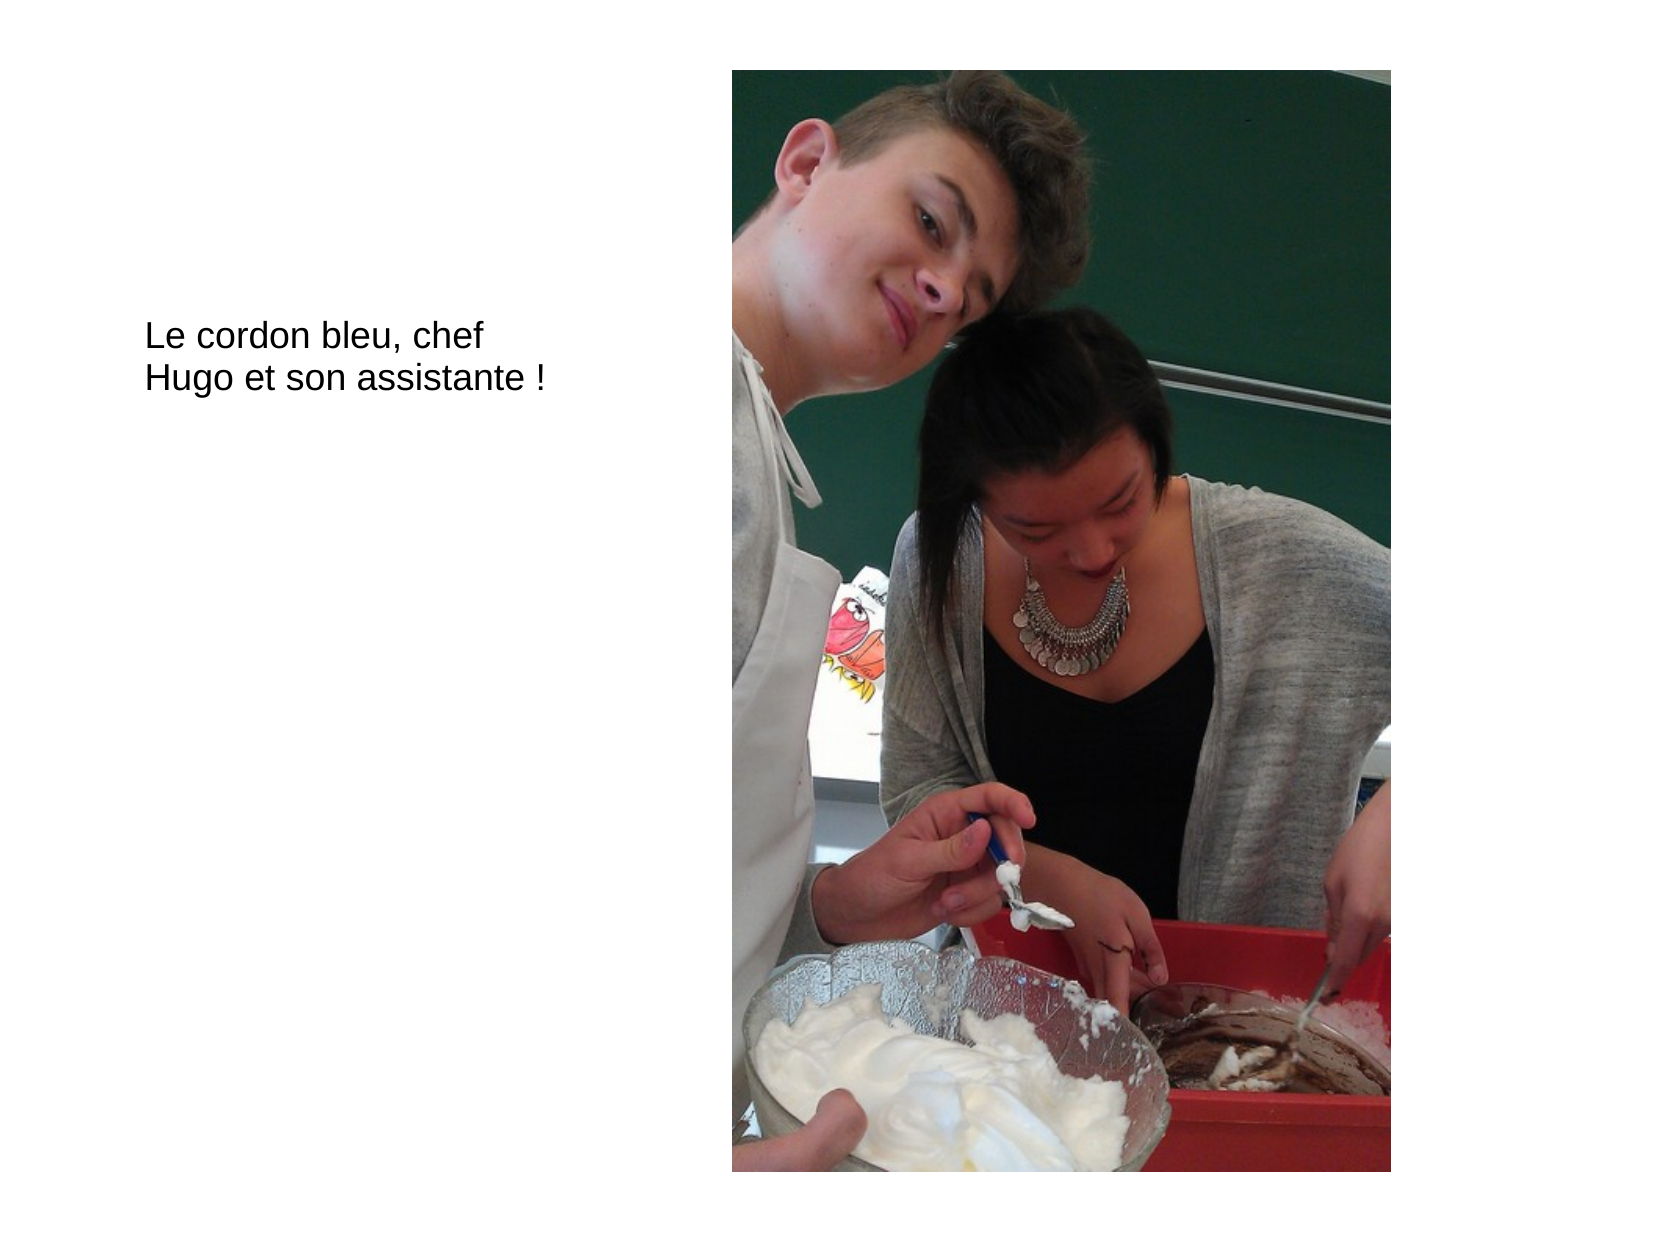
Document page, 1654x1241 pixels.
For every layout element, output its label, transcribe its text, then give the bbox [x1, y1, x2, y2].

picture [732, 70, 1391, 1173]
text_box Le cordon bleu, chef Hugo et son assistante ! [129, 307, 567, 406]
